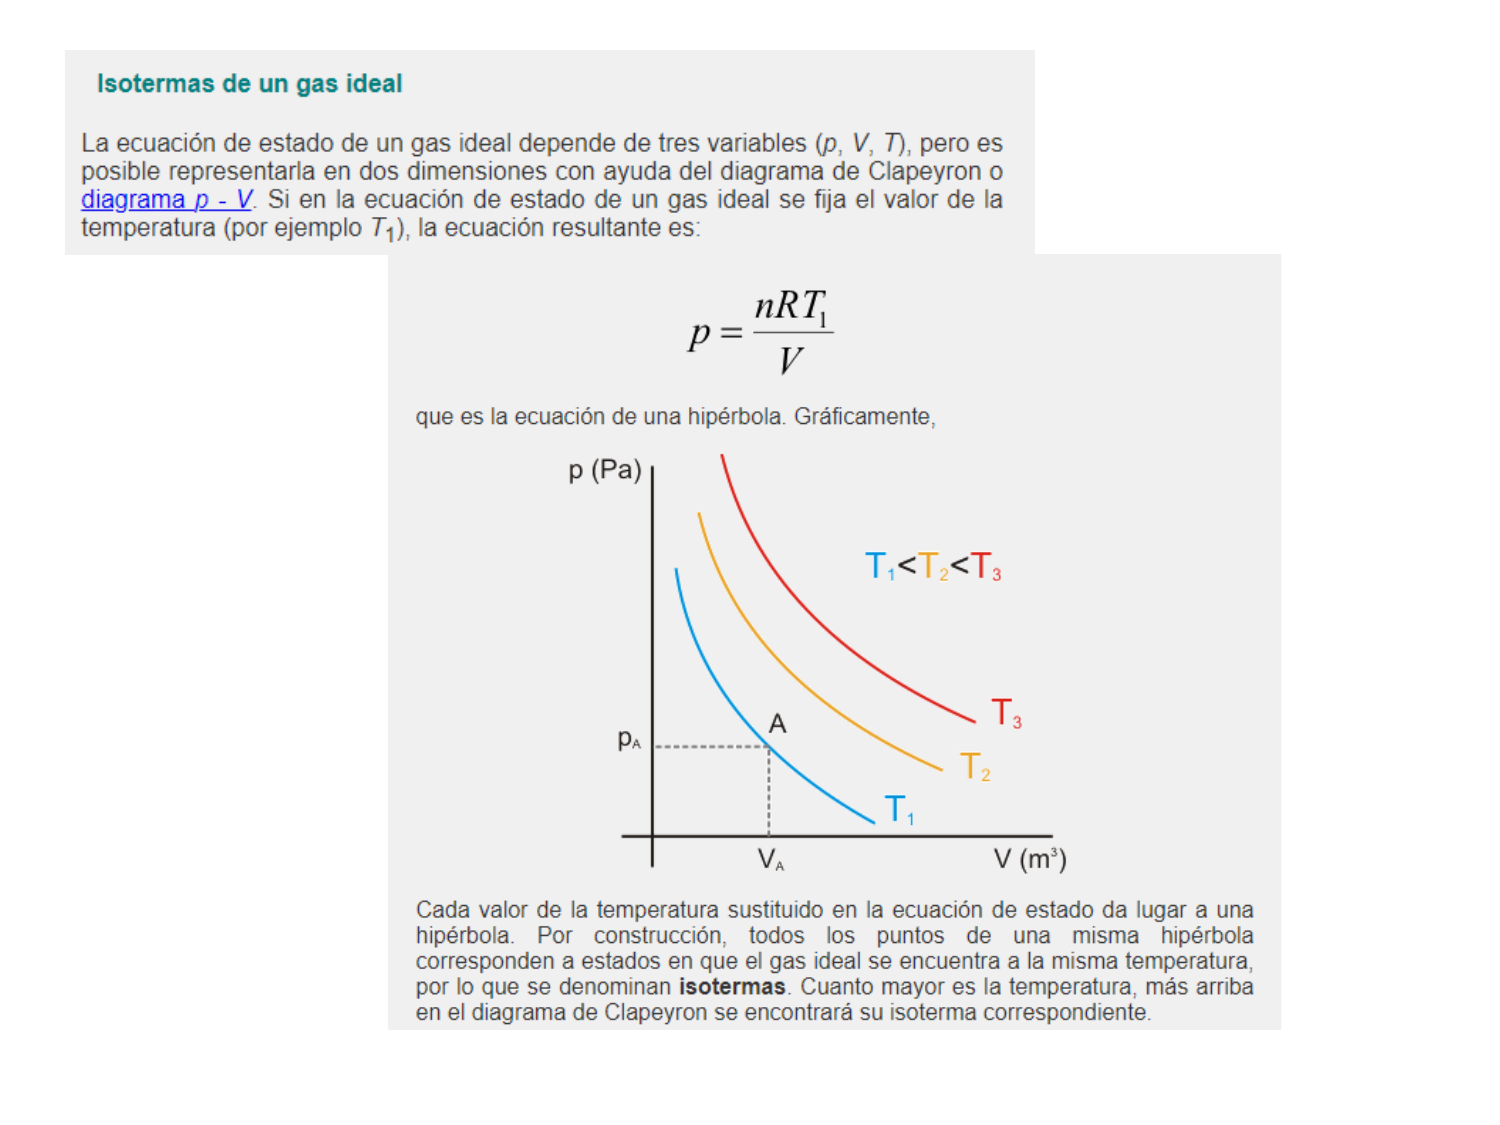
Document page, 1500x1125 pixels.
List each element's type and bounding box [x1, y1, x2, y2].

picture [64, 50, 1282, 1030]
